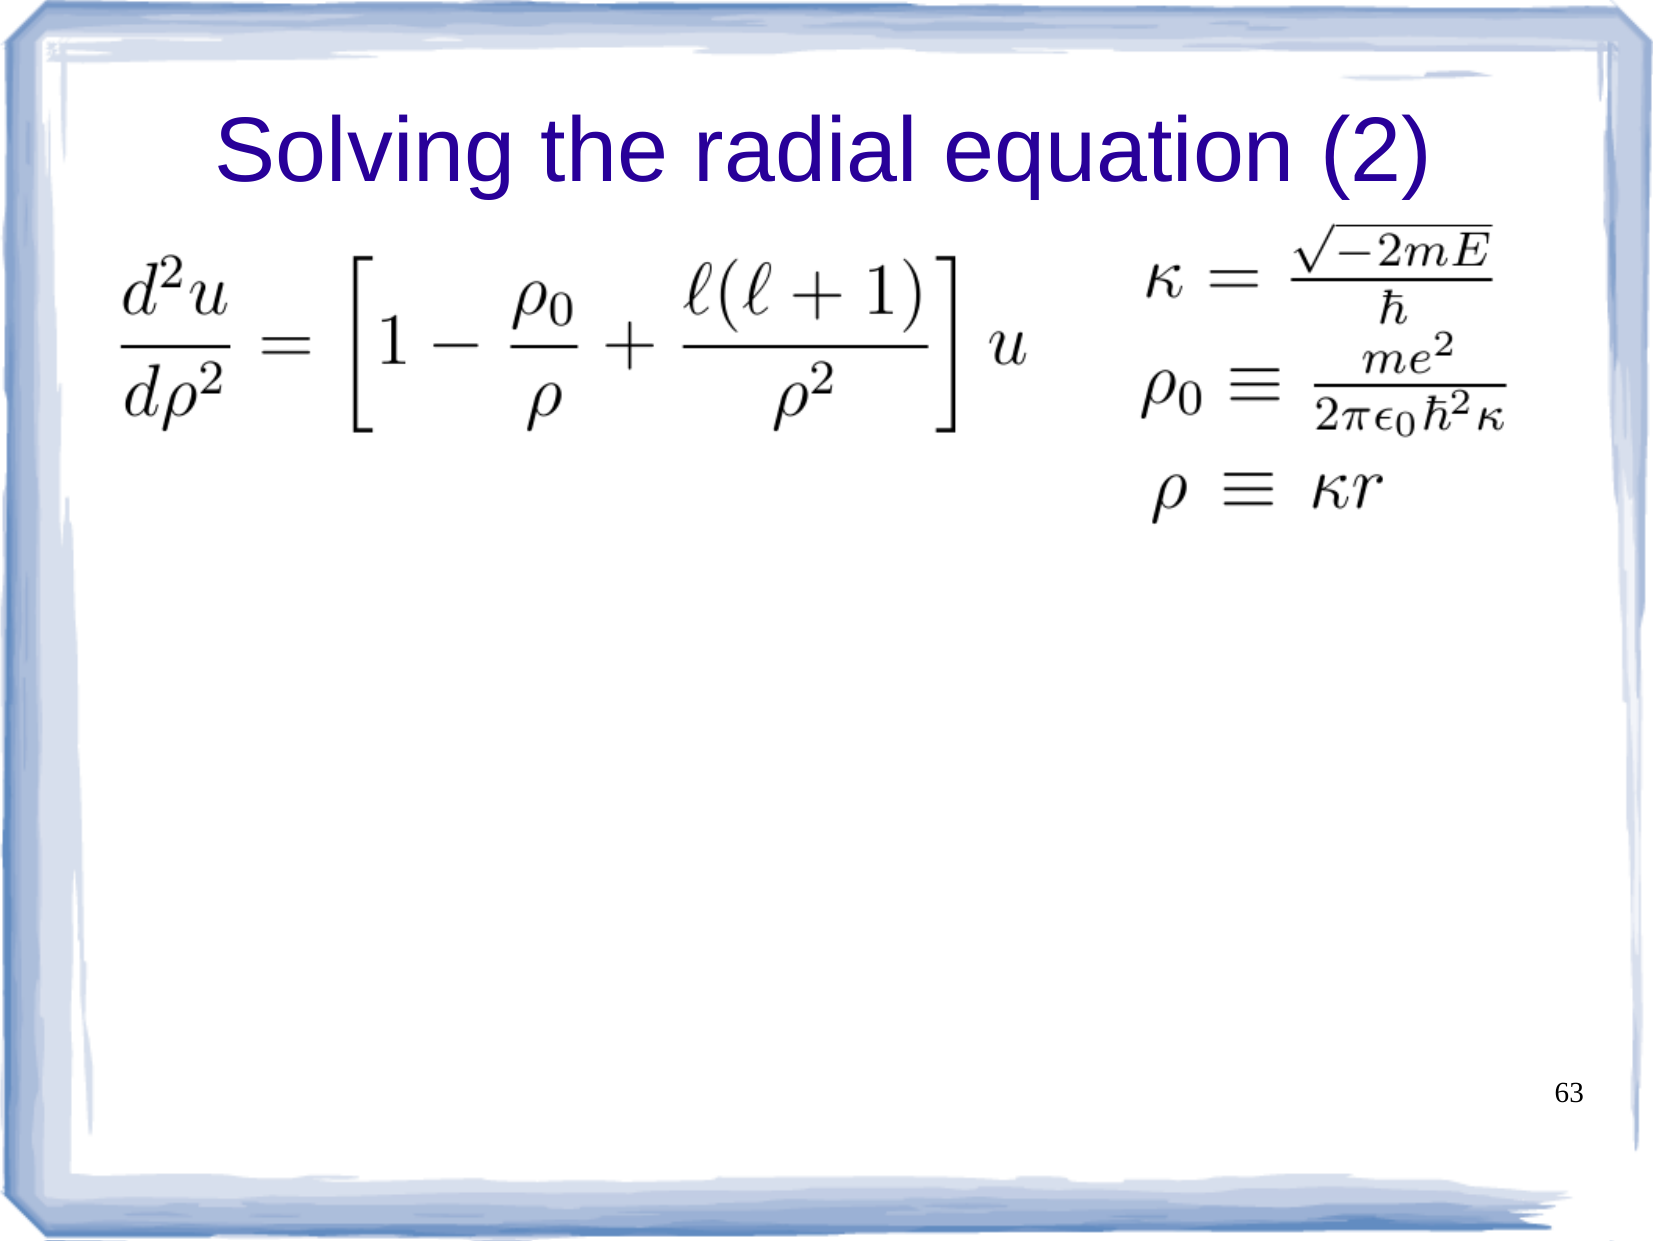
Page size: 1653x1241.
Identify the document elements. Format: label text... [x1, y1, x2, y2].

title Solving the radial equation (2) [82, 49, 1567, 253]
picture [0, 0, 1653, 1241]
